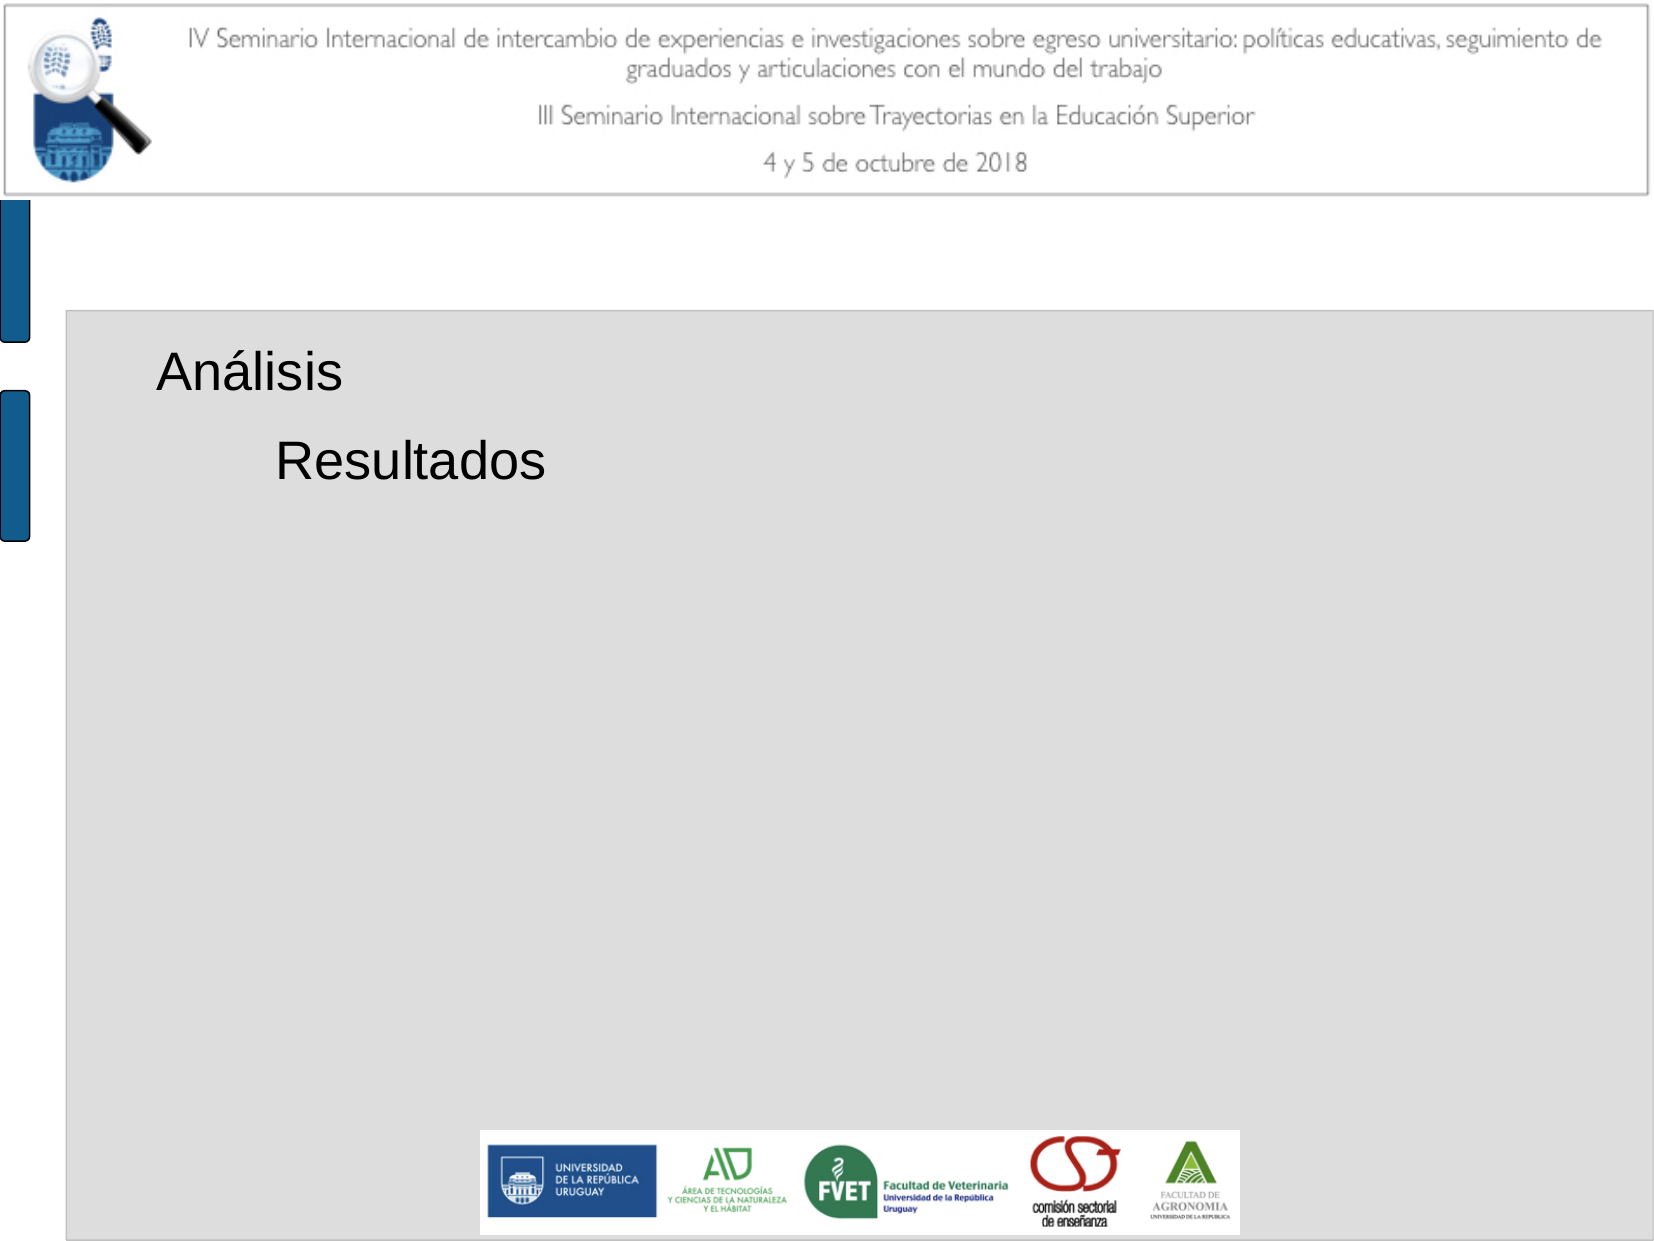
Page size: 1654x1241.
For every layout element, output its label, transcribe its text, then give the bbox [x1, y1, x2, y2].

text_box Análisis Resultados [141, 330, 1559, 622]
picture [480, 1130, 1240, 1235]
picture [0, 0, 1654, 1241]
